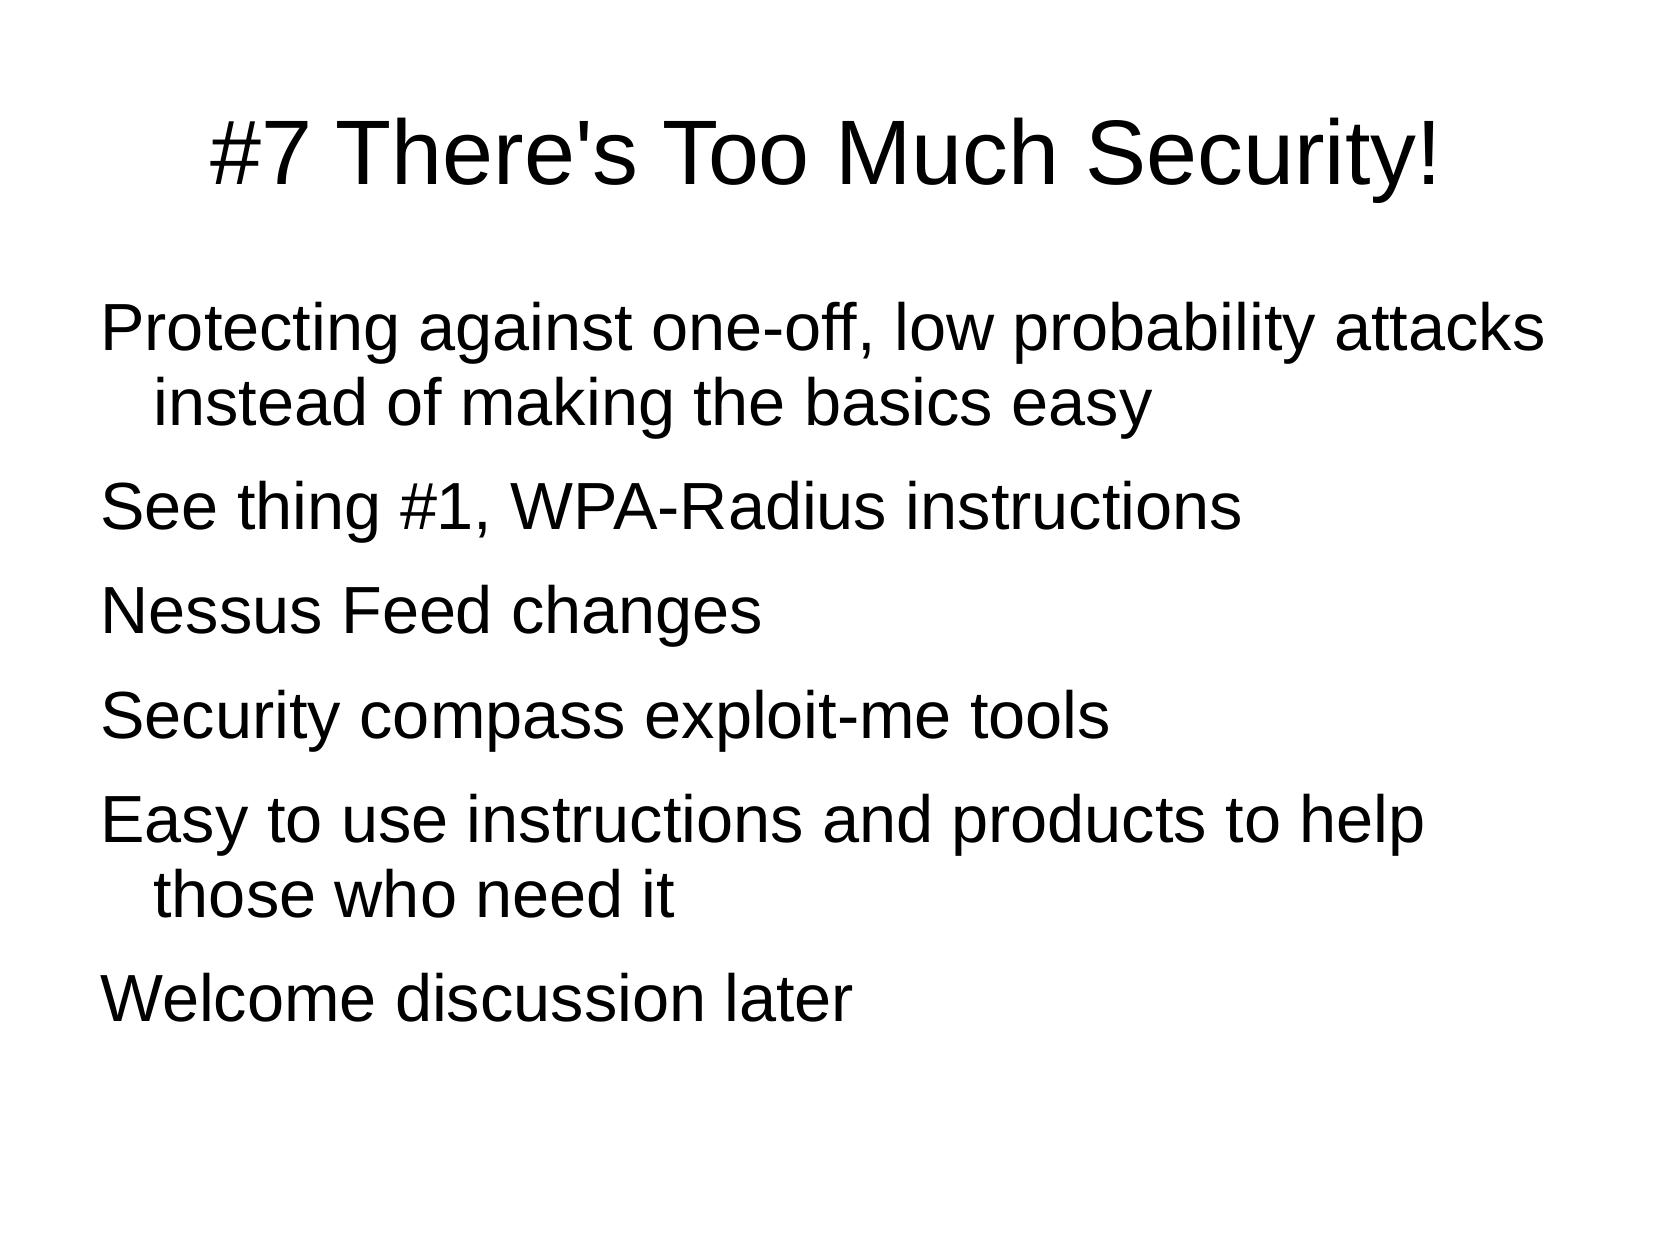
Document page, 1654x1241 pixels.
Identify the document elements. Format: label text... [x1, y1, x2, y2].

list Protecting against one-off, low probability attacks instead of making the basics easy See thing #1, WPA-Radius instructions Nessus Feed changes Security compass exploit-me tools Easy to use instructions and products to help those who need it Welcome discussion later [82, 290, 1571, 1094]
title #7 There's Too Much Security! [82, 56, 1571, 250]
